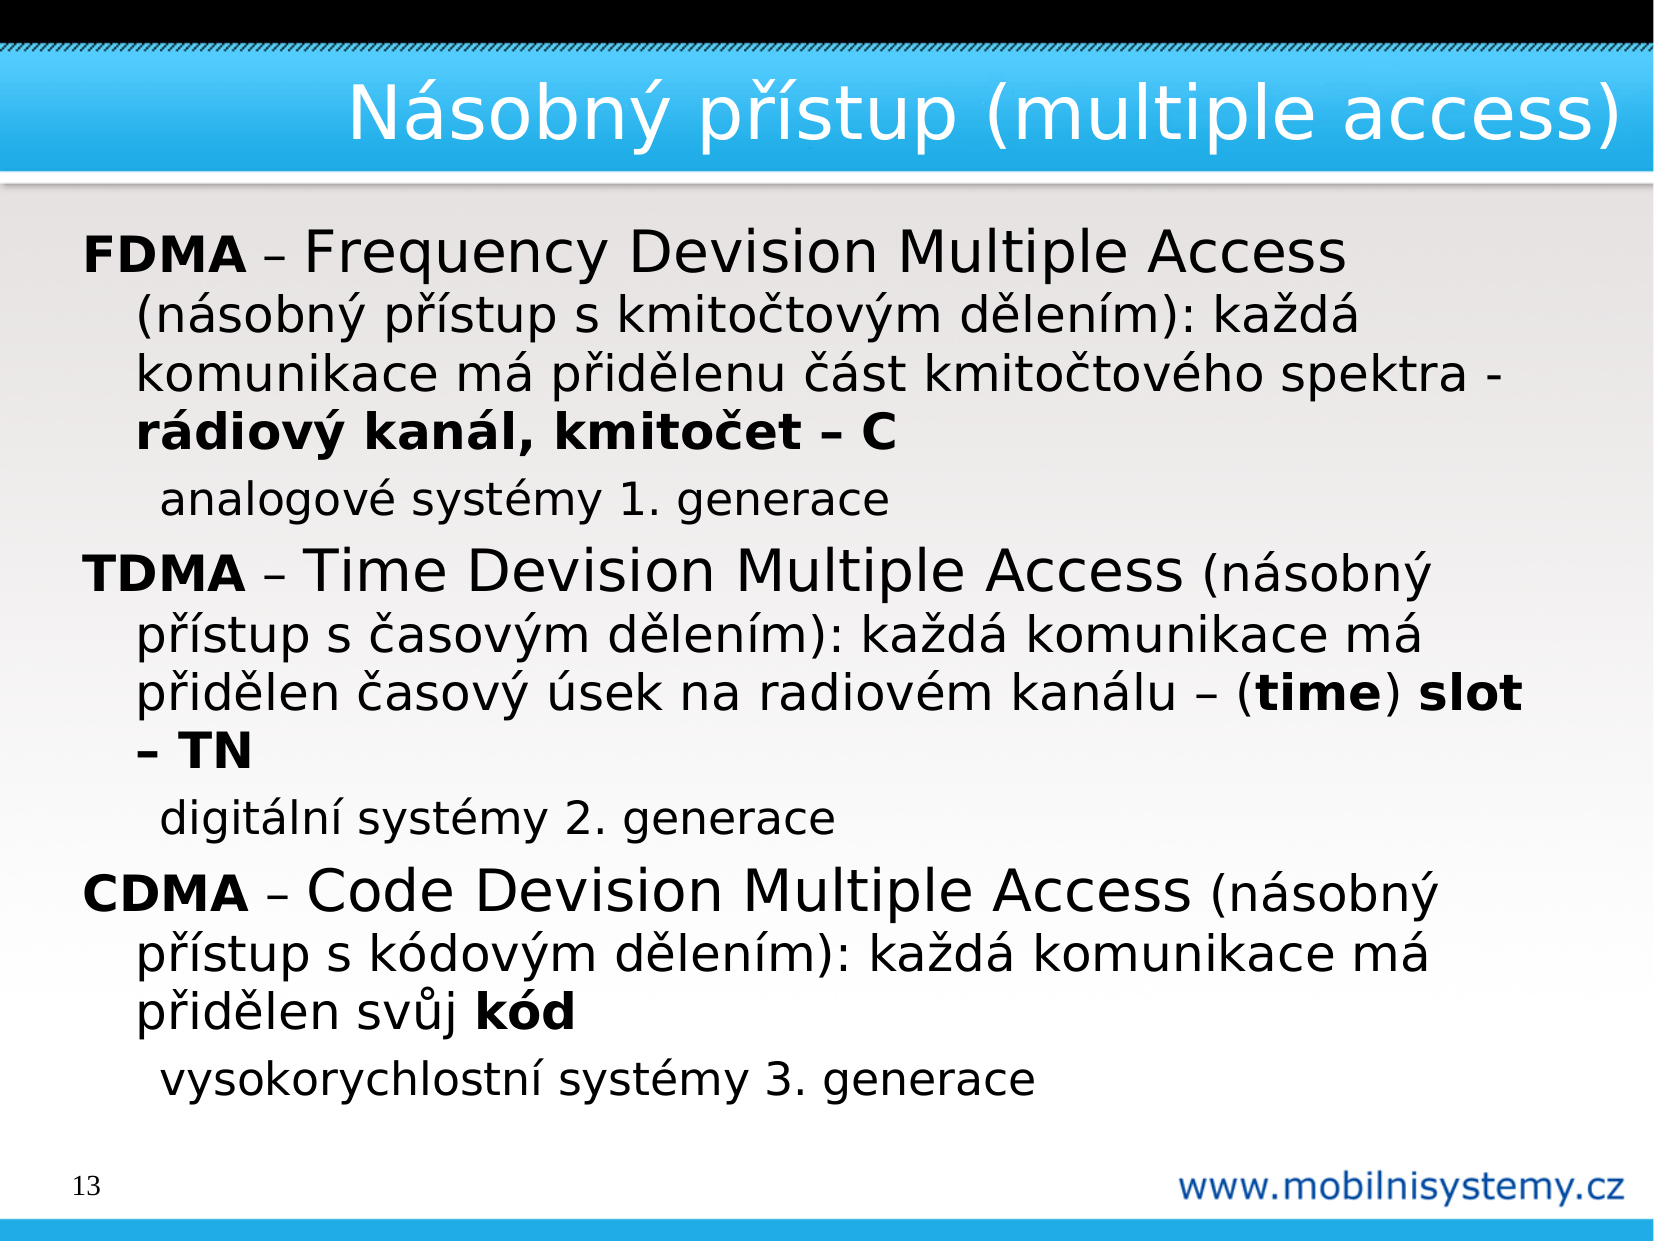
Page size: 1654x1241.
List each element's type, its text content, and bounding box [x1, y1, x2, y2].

list FDMA – Frequency Devision Multiple Access (násobný přístup s kmitočtovým dělením): každá komunikace má přidělenu část kmitočtového spektra - rádiový kanál, kmitočet – C analogové systémy 1. generace TDMA – Time Devision Multiple Access (násobný přístup s časovým dělením): každá komunikace má přidělen časový úsek na radiovém kanálu – (time) slot – TN digitální systémy 2. generace CDMA – Code Devision Multiple Access (násobný přístup s kódovým dělením): každá komunikace má přidělen svůj kód vysokorychlostní systémy 3. generace [64, 218, 1565, 1107]
picture [0, 0, 1654, 1241]
title Násobný přístup (multiple access) [29, 49, 1625, 178]
